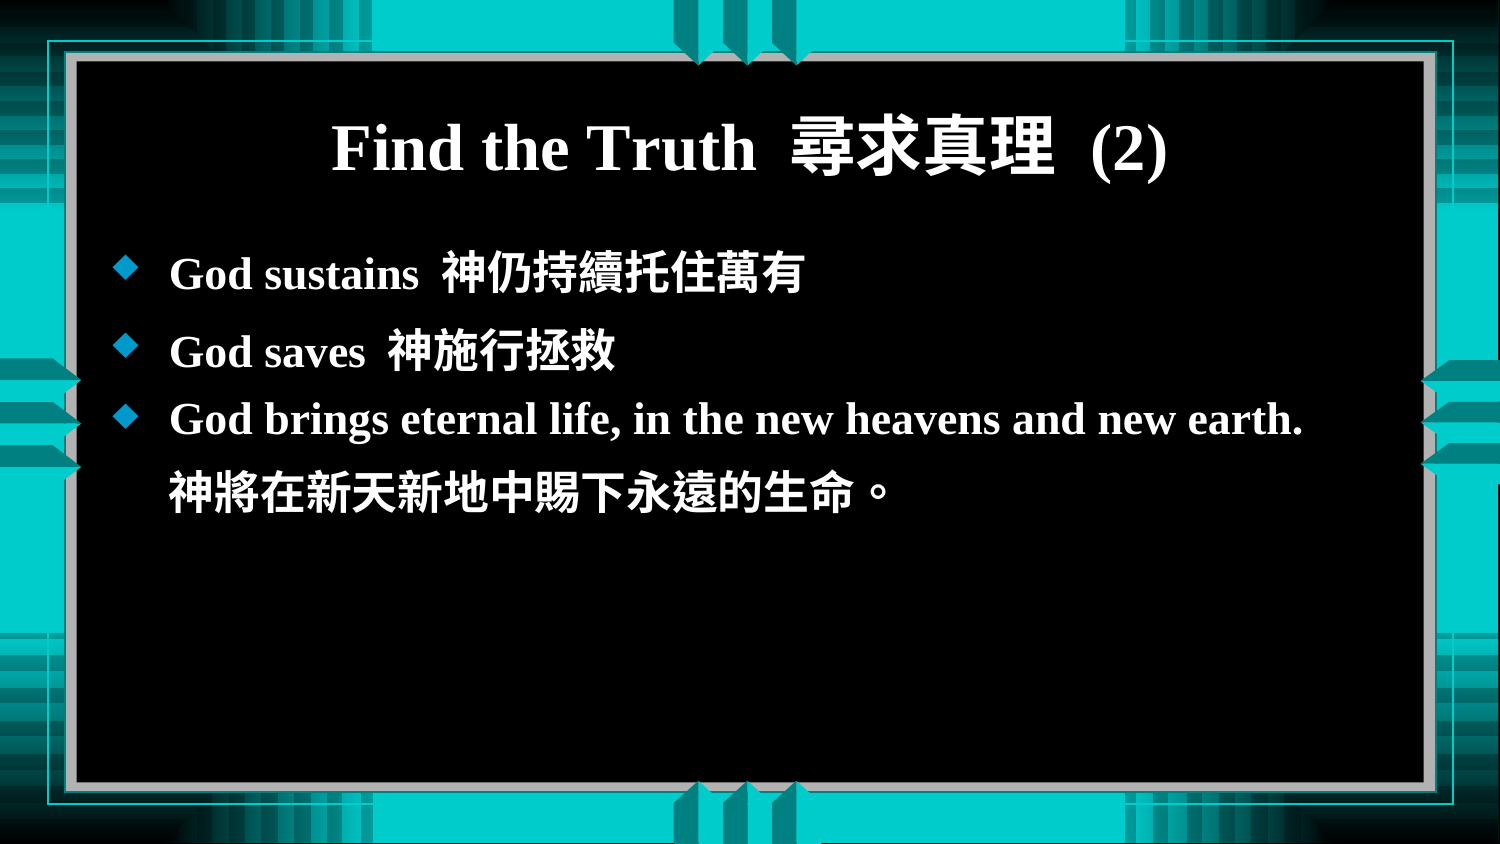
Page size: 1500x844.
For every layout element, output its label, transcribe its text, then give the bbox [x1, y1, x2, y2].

list God sustains 神仍持續托住萬有 God saves 神施行拯救 God brings eternal life, in the new heavens and new earth. 神將在新天新地中賜下永遠的生命。 [112, 236, 1388, 844]
title Find the Truth 尋求真理 (2) [112, 70, 1388, 212]
